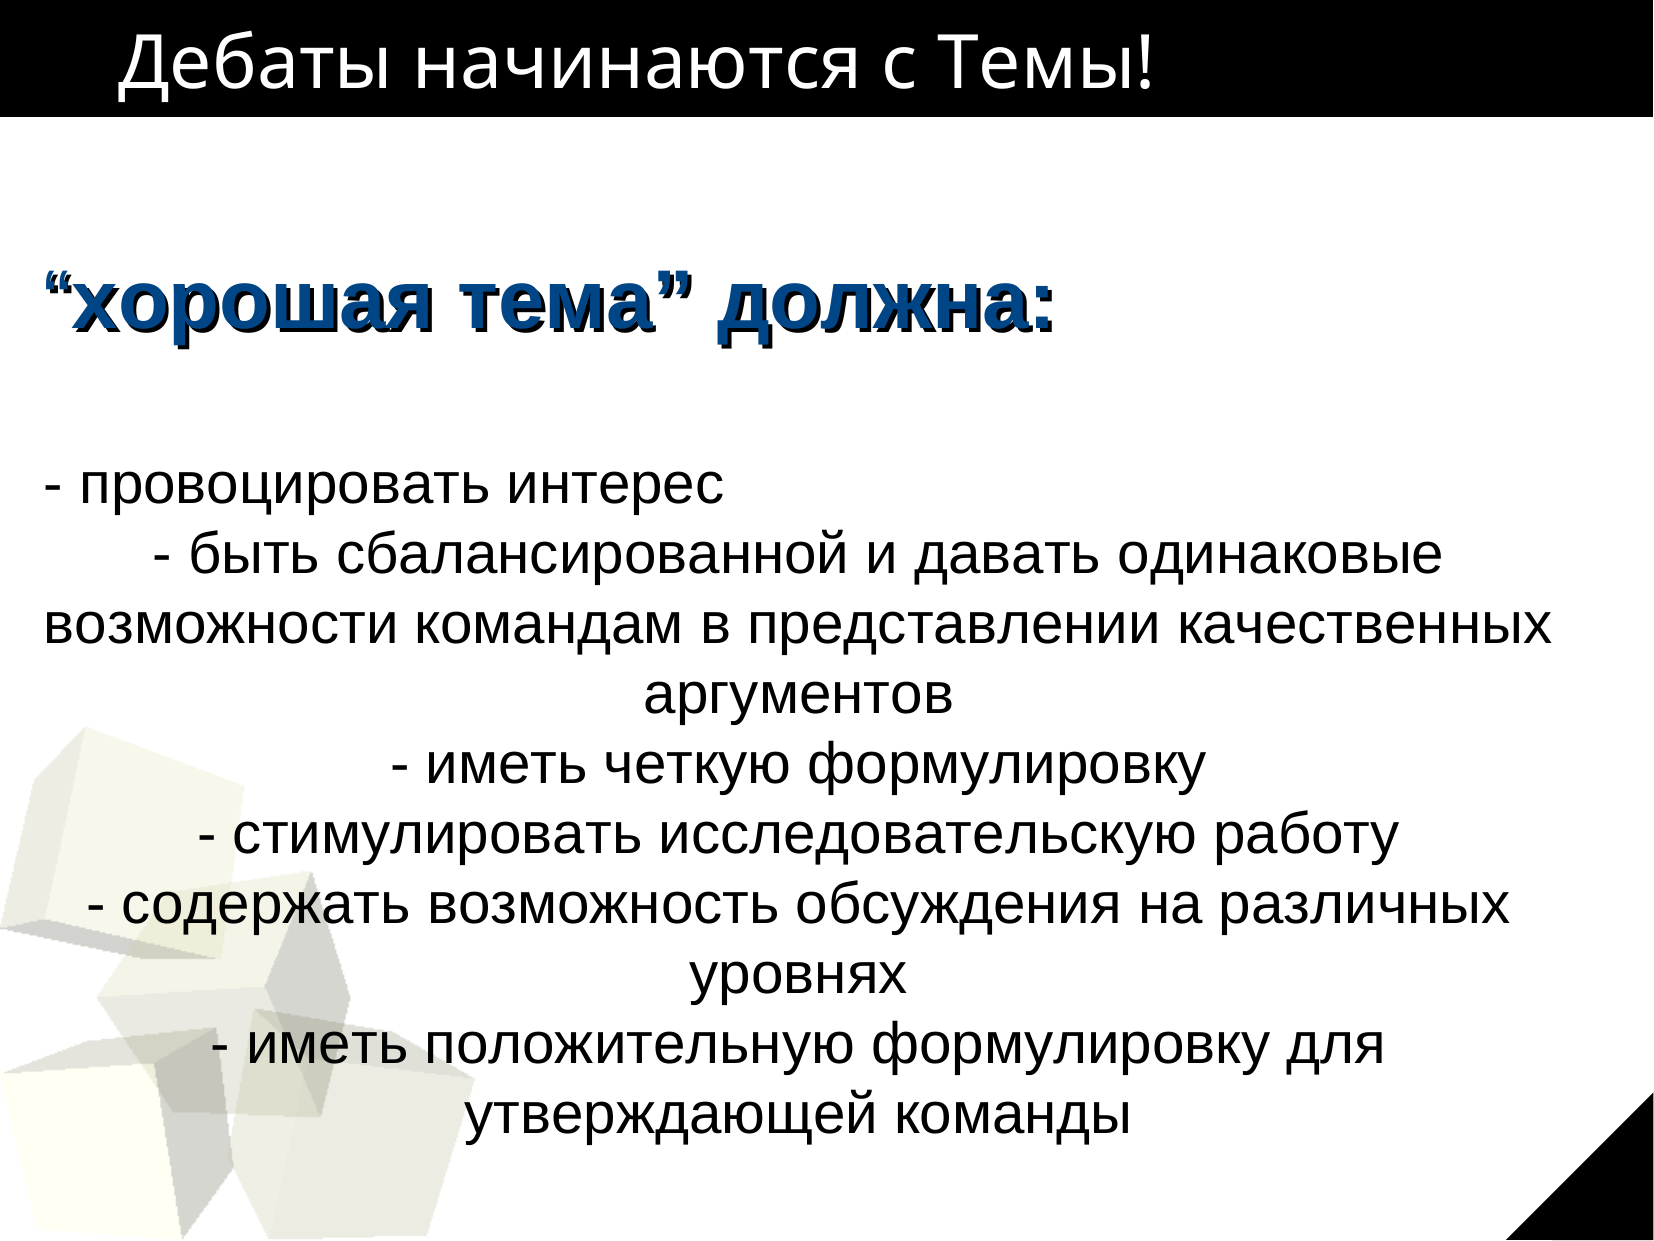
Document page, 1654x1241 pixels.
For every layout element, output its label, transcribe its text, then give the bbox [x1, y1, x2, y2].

title Дебаты начинаются с Темы! [118, 0, 1595, 119]
subtitle “хорошая тема” должна: - провоцировать интерес - быть сбалансированной и давать одинаковые возможности командам в представлении качественных аргументов - иметь четкую формулировку - стимулировать исследовательскую работу - содержать возможность обсуждения на различных уровнях - иметь положительную формулировку для утверждающей команды [44, 184, 1611, 1207]
